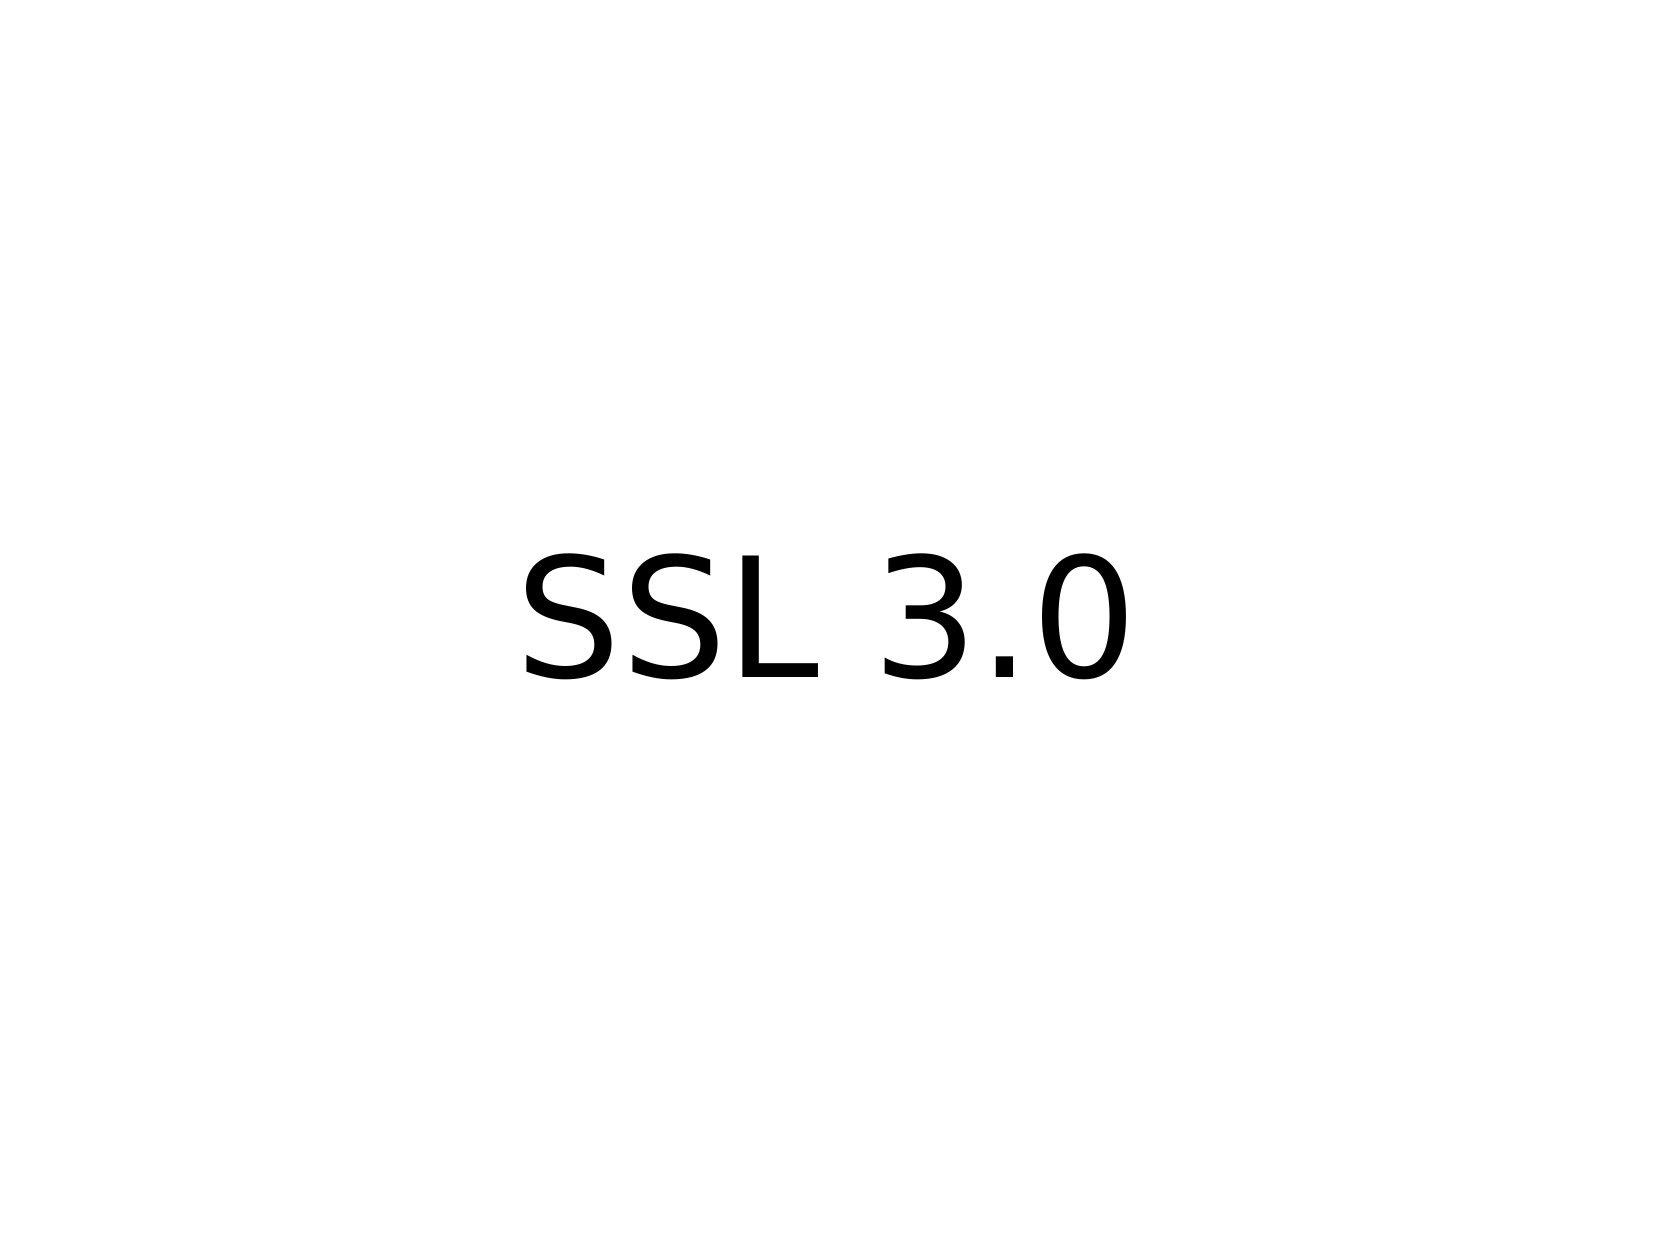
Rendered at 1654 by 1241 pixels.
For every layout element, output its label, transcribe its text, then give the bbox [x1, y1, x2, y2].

title SSL 3.0 [82, 523, 1571, 718]
